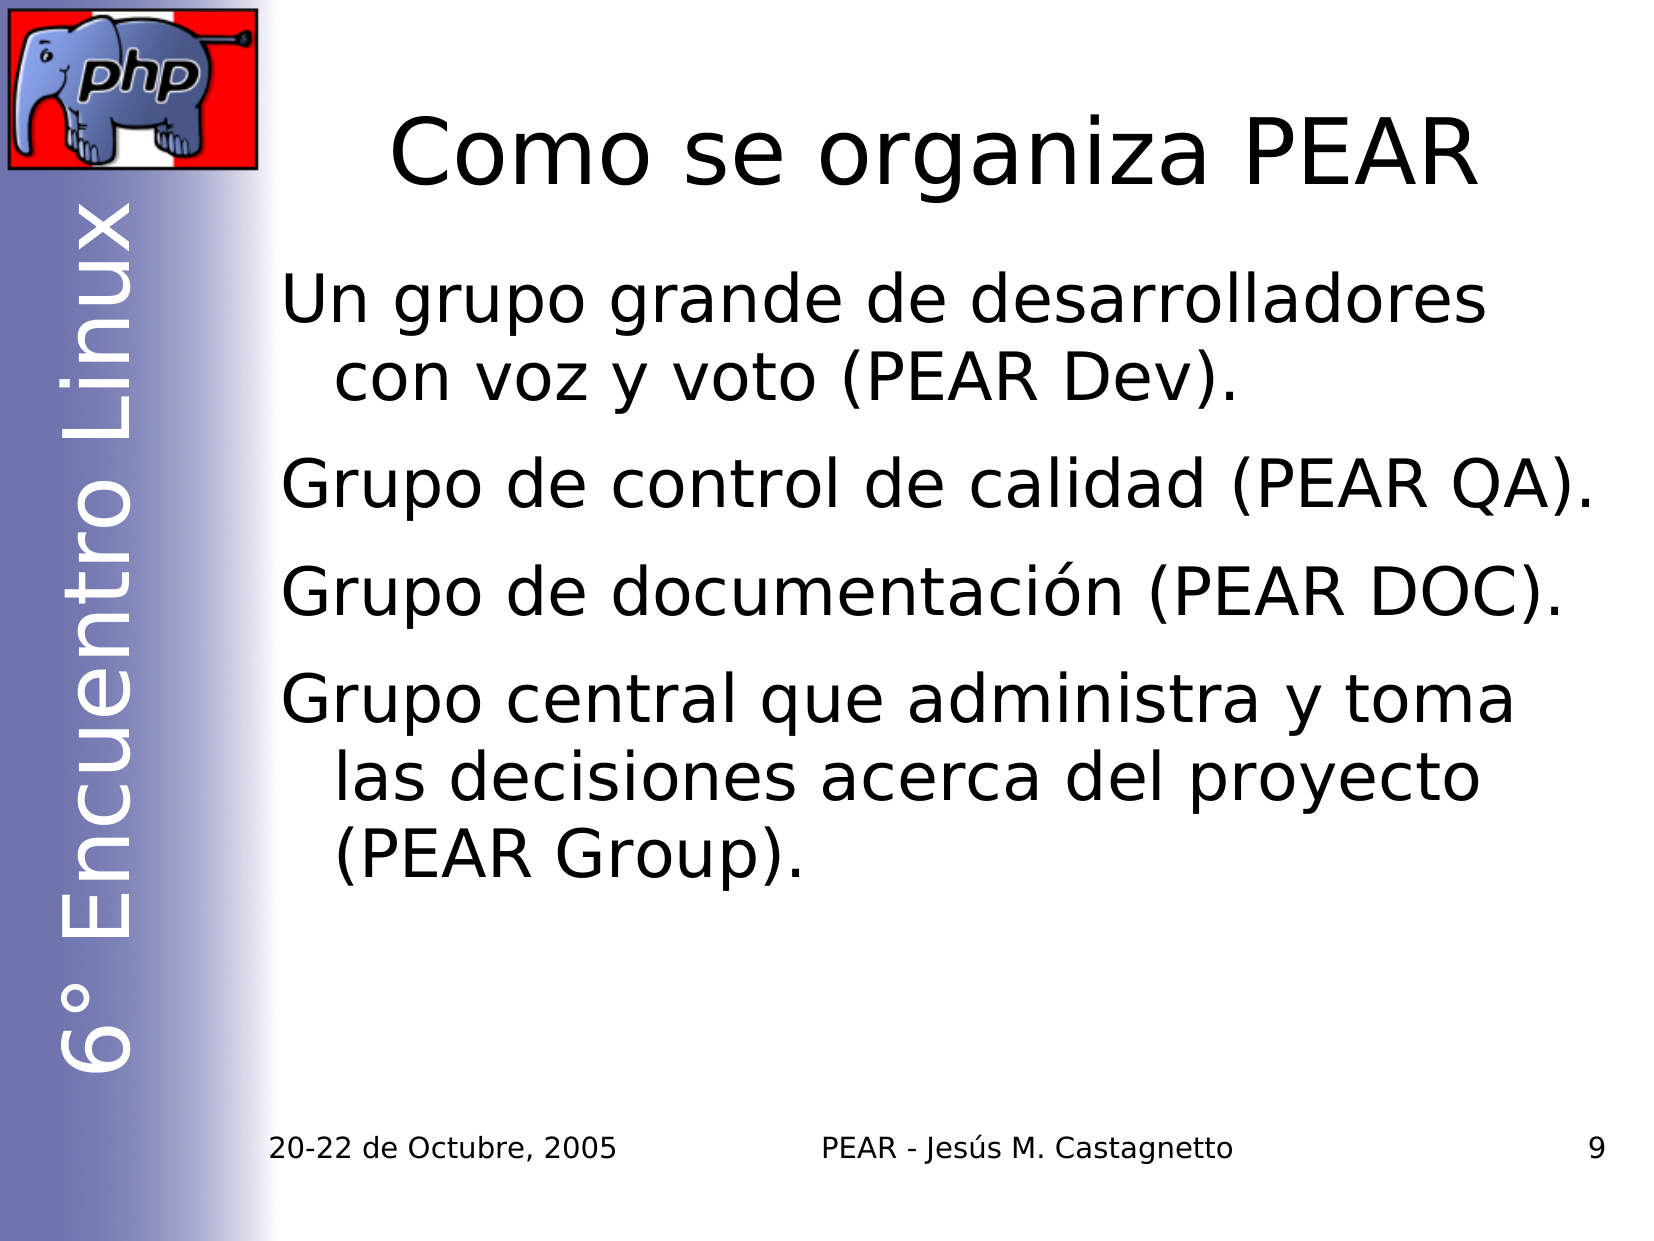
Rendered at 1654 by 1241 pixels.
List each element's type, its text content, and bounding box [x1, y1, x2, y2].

title Como se organiza PEAR [300, 49, 1571, 257]
picture [0, 0, 1654, 1241]
list Un grupo grande de desarrolladores con voz y voto (PEAR Dev). Grupo de control de calidad (PEAR QA). Grupo de documentación (PEAR DOC). Grupo central que administra y toma las decisiones acerca del proyecto (PEAR Group). [262, 260, 1613, 1080]
